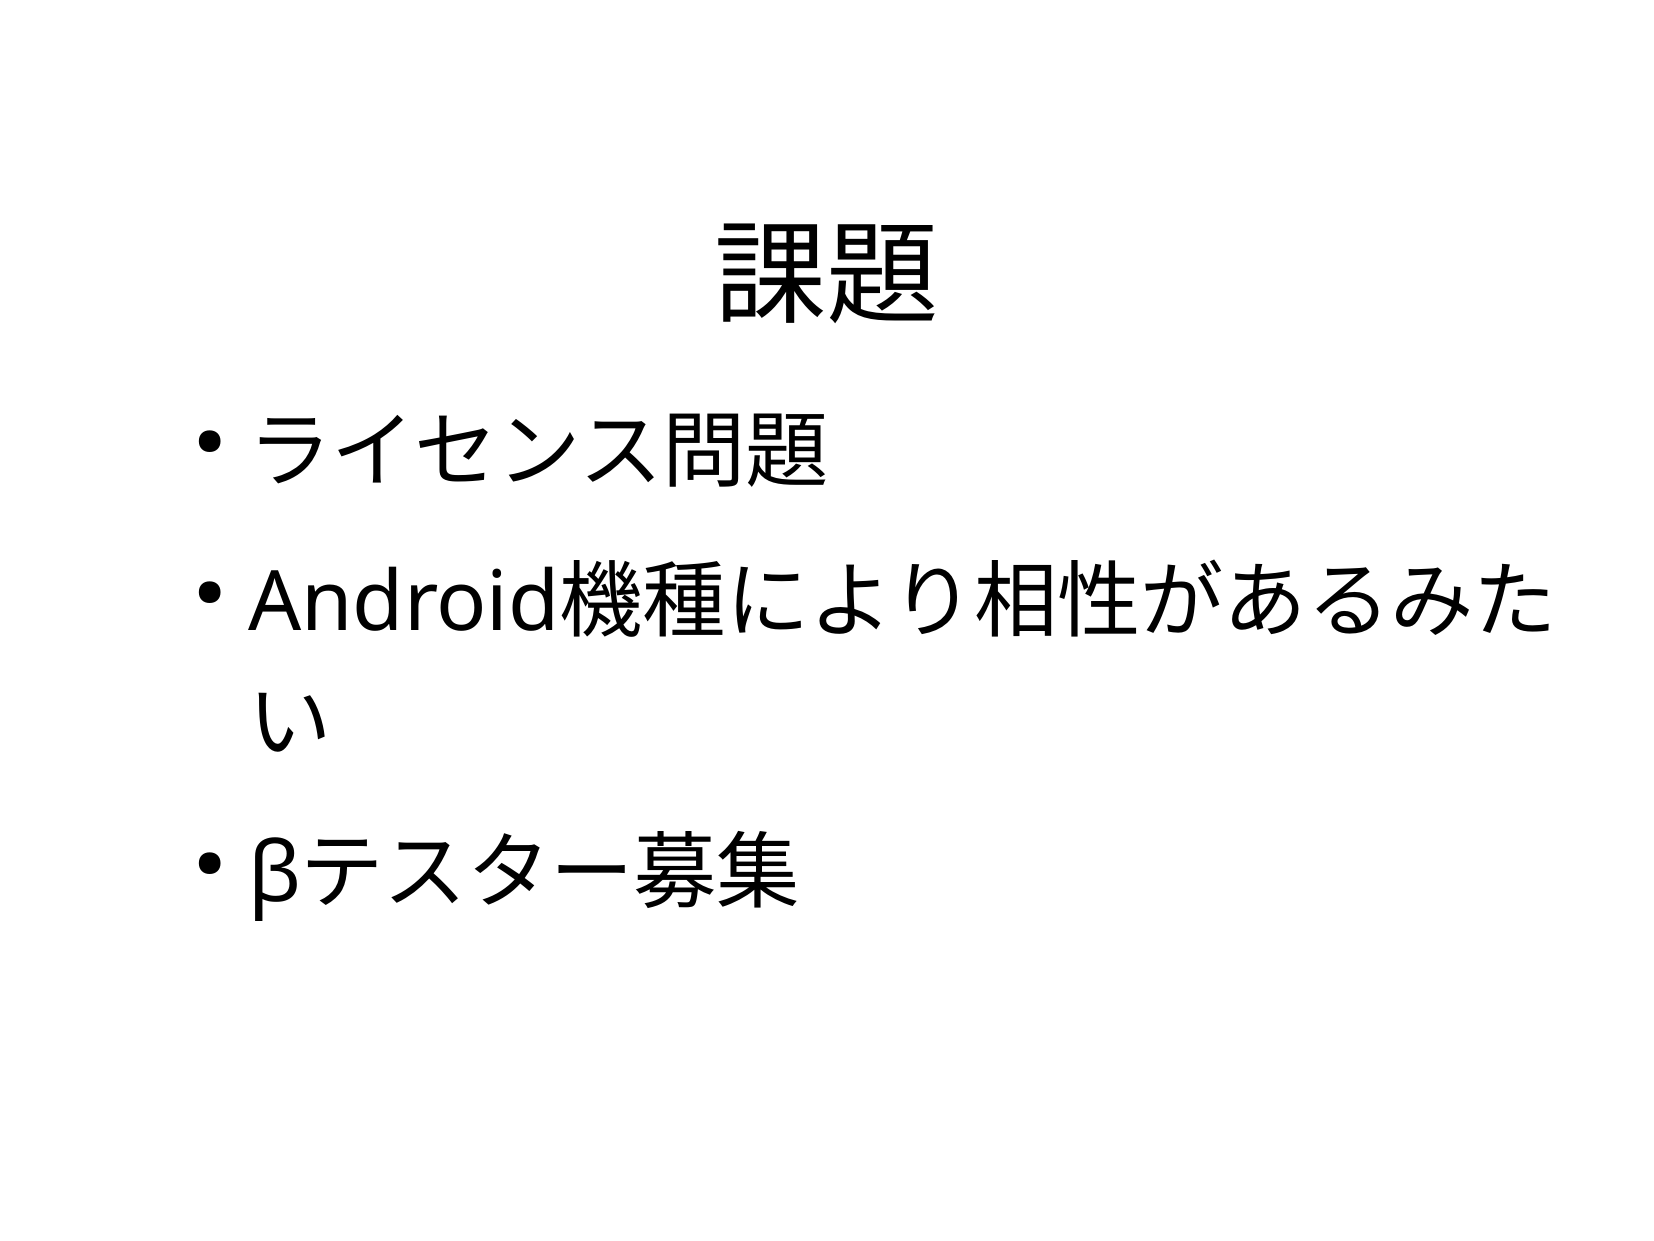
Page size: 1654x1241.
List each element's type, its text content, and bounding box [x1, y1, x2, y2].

title 課題 [82, 161, 1571, 369]
list ライセンス問題 Android機種により相性があるみたい βテスター募集 [177, 383, 1571, 1203]
